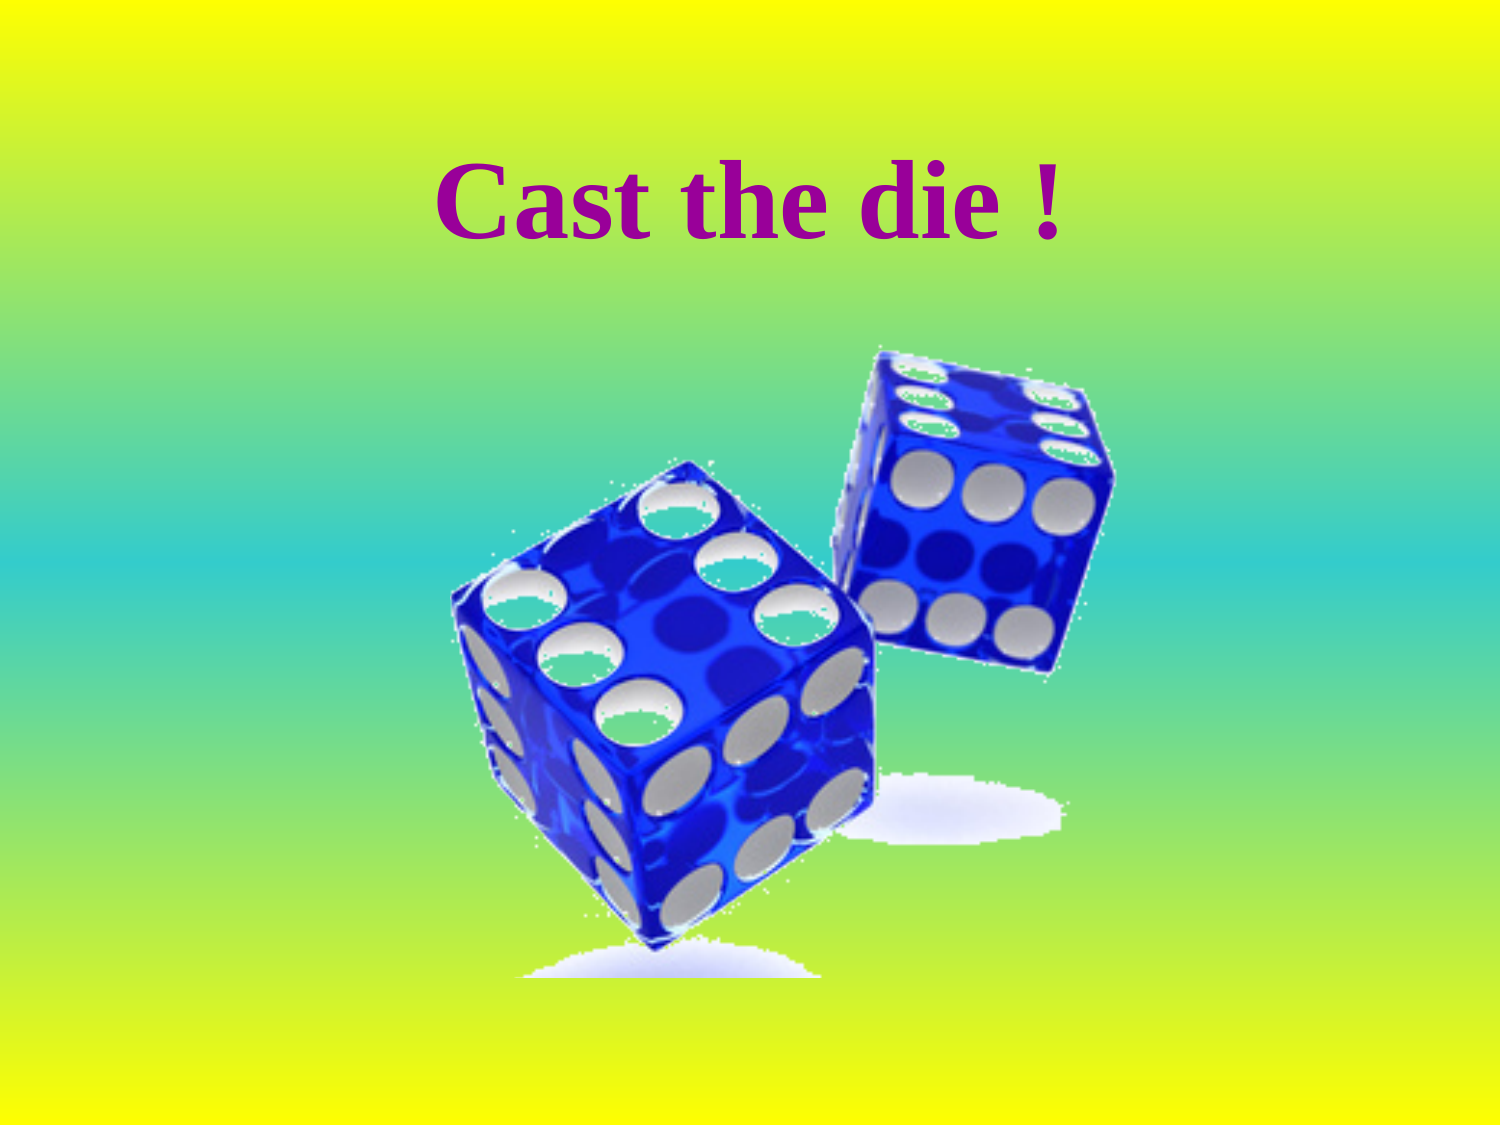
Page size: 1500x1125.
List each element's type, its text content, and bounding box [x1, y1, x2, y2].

title Cast the die ! [112, 99, 1388, 288]
picture [450, 337, 1126, 978]
